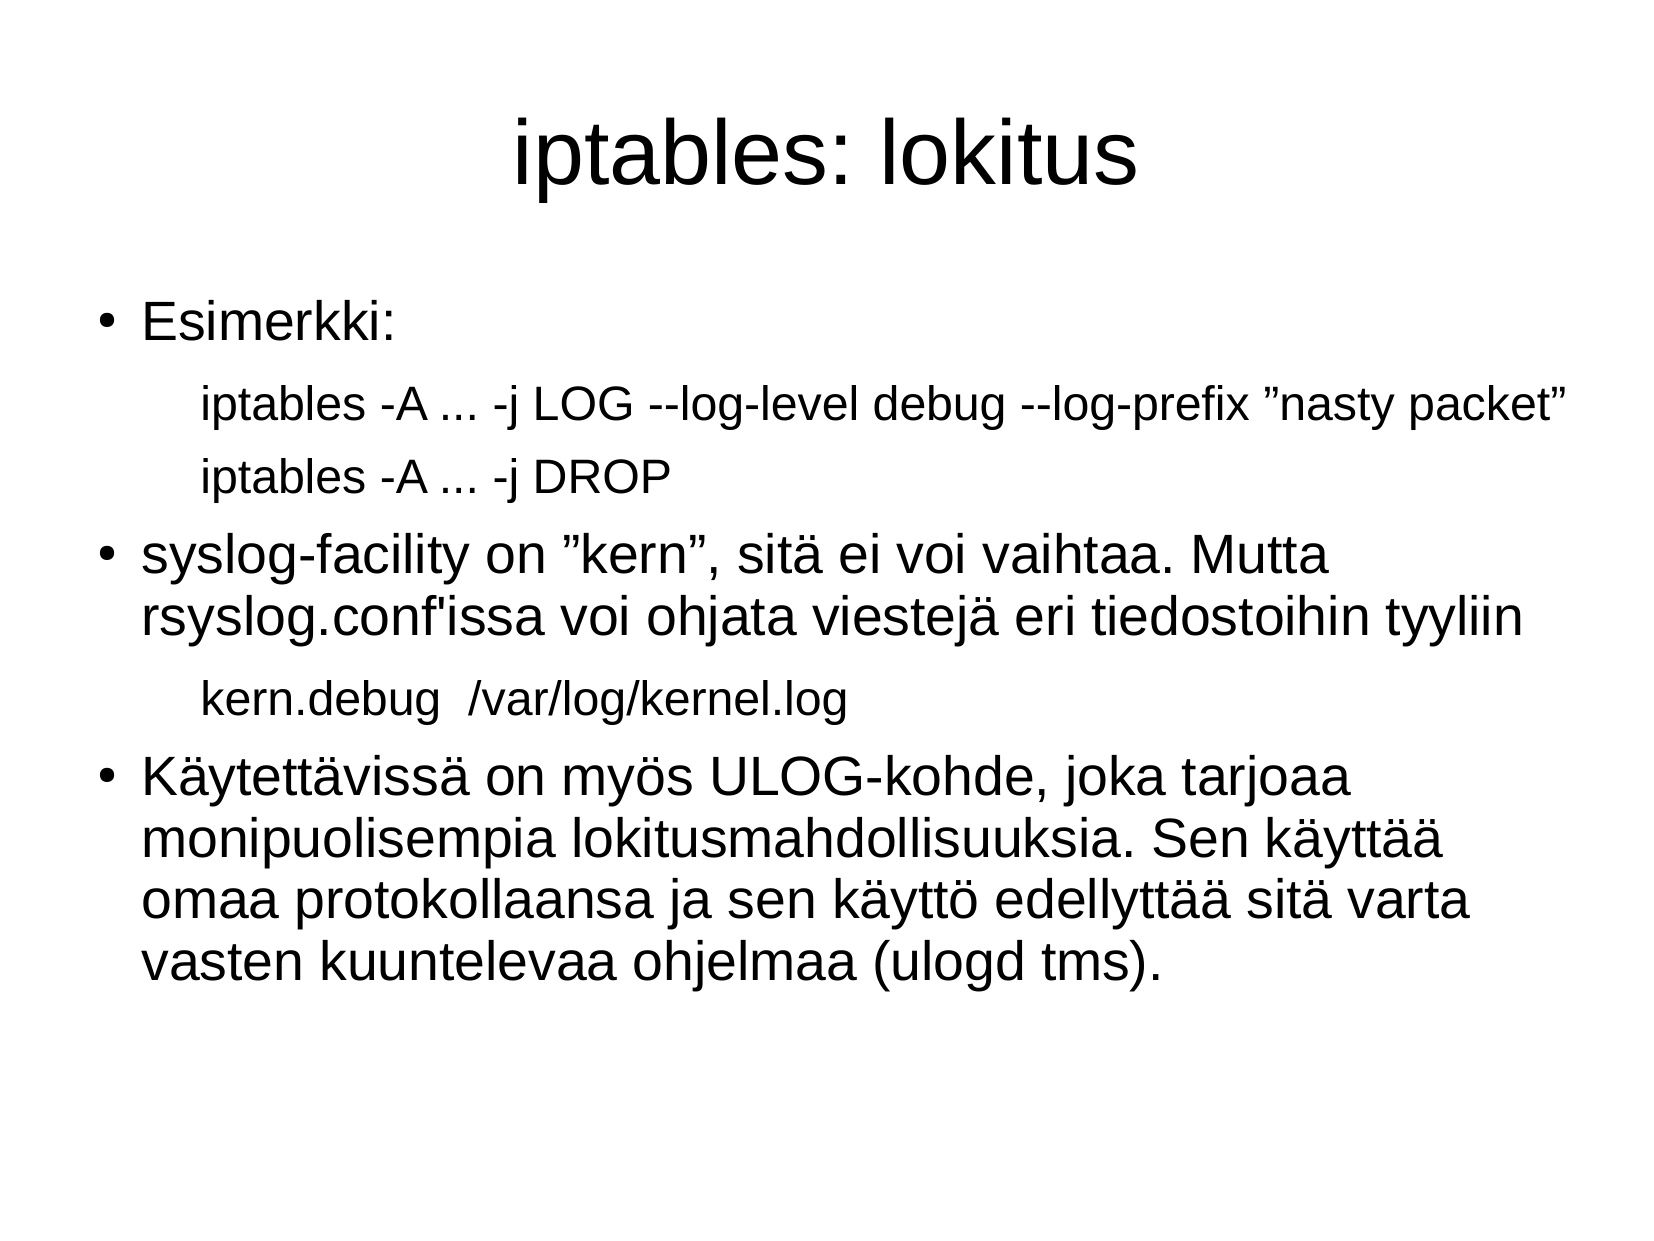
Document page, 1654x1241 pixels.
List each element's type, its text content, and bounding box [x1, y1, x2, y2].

list Esimerkki: iptables -A ... -j LOG --log-level debug --log-prefix ”nasty packet” iptables -A ... -j DROP syslog-facility on ”kern”, sitä ei voi vaihtaa. Mutta rsyslog.conf'issa voi ohjata viestejä eri tiedostoihin tyyliin kern.debug /var/log/kernel.log Käytettävissä on myös ULOG-kohde, joka tarjoaa monipuolisempia lokitusmahdollisuuksia. Sen käyttää omaa protokollaansa ja sen käyttö edellyttää sitä varta vasten kuuntelevaa ohjelmaa (ulogd tms). [82, 290, 1571, 1010]
title iptables: lokitus [82, 49, 1571, 257]
